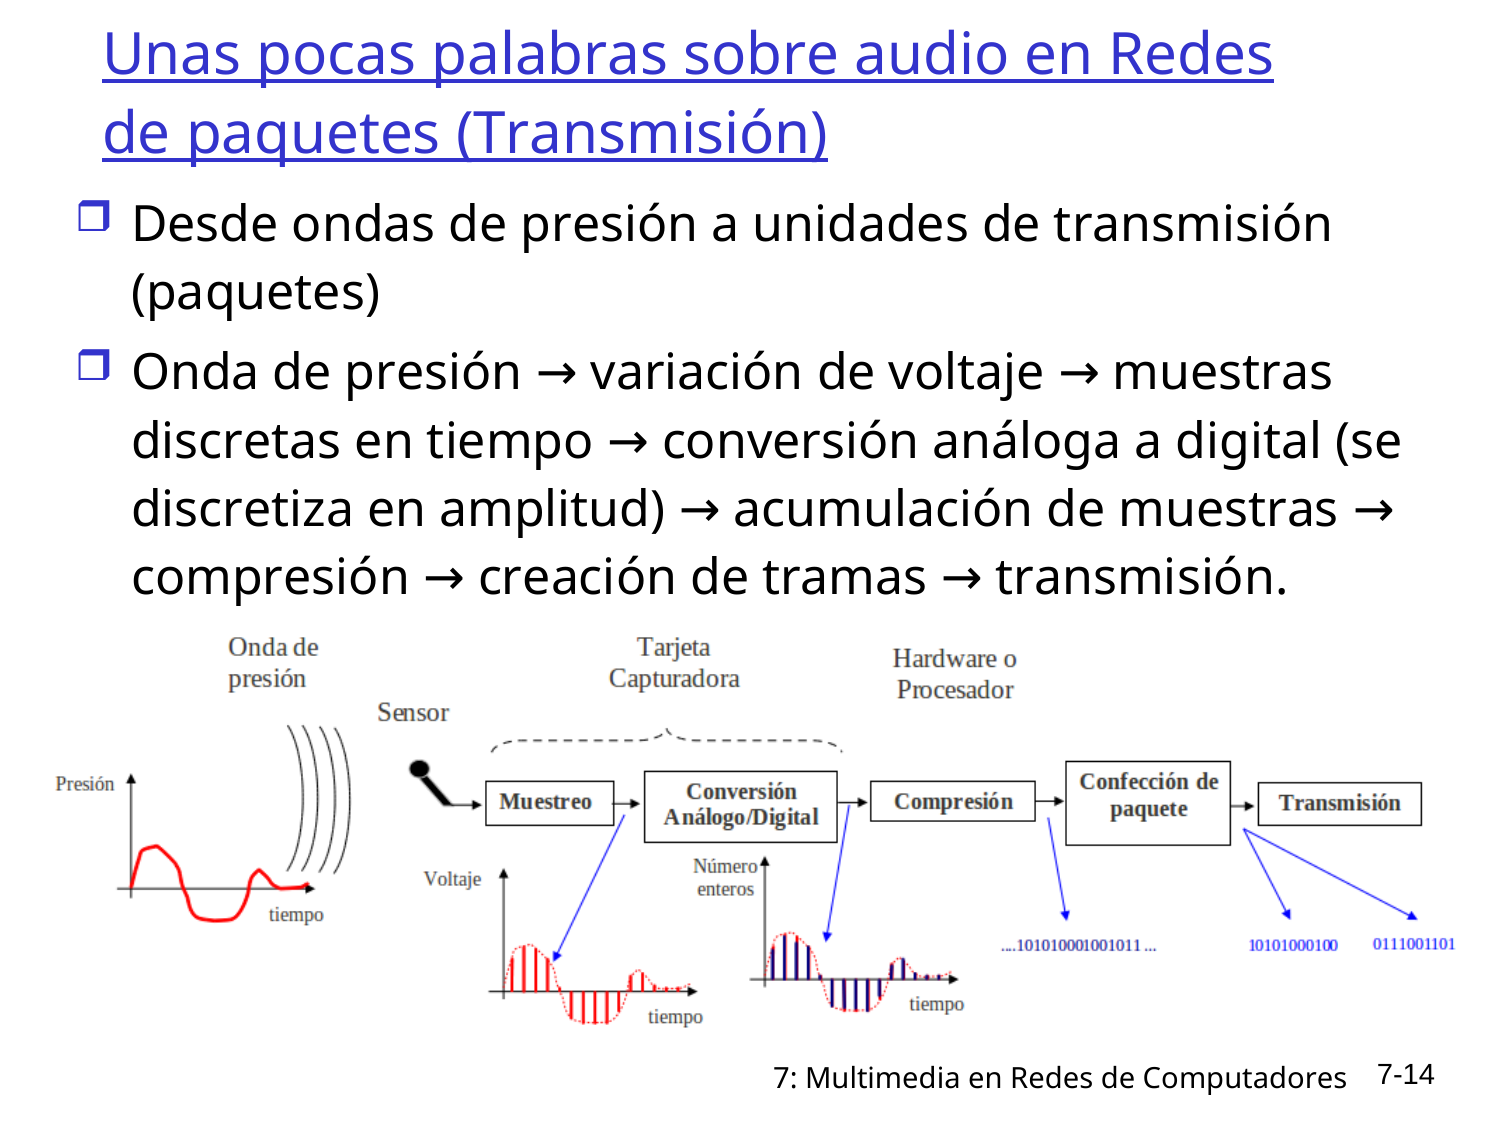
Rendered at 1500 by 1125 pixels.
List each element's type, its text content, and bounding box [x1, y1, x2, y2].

picture [43, 629, 1463, 1032]
title Unas pocas palabras sobre audio en Redes de paquetes (Transmisión) [87, 12, 1363, 171]
list Desde ondas de presión a unidades de transmisión (paquetes) Onda de presión → variación de voltaje → muestras discretas en tiempo → conversión análoga a digital (se discretiza en amplitud) → acumulación de muestras → compresión → creación de tramas → transmisión. [75, 187, 1500, 1051]
